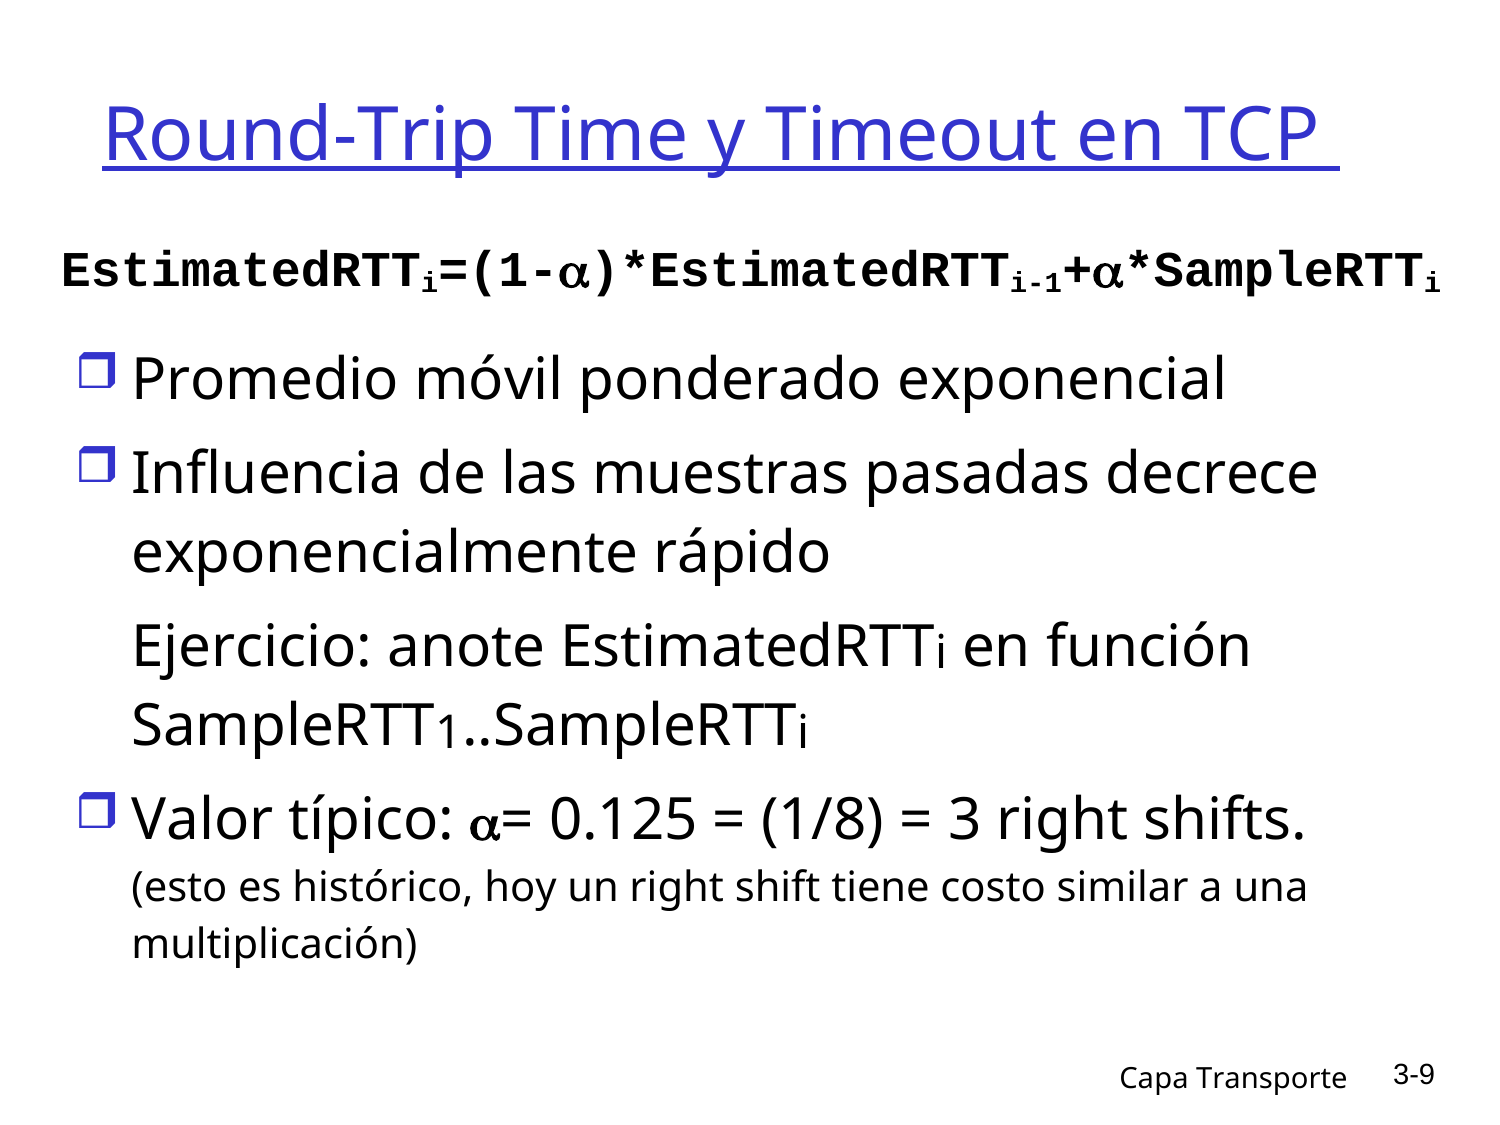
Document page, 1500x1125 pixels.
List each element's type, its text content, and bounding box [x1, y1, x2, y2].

list Promedio móvil ponderado exponencial Influencia de las muestras pasadas decrece exponencialmente rápido Ejercicio: anote EstimatedRTTi en función SampleRTT1..SampleRTTi Valor típico: = 0.125 = (1/8) = 3 right shifts. (esto es histórico, hoy un right shift tiene costo similar a una multiplicación) [75, 337, 1351, 1027]
title Round-Trip Time y Timeout en TCP [87, 15, 1463, 247]
text_box EstimatedRTTi=(1-)*EstimatedRTTi-1+*SampleRTTi [46, 237, 1457, 310]
